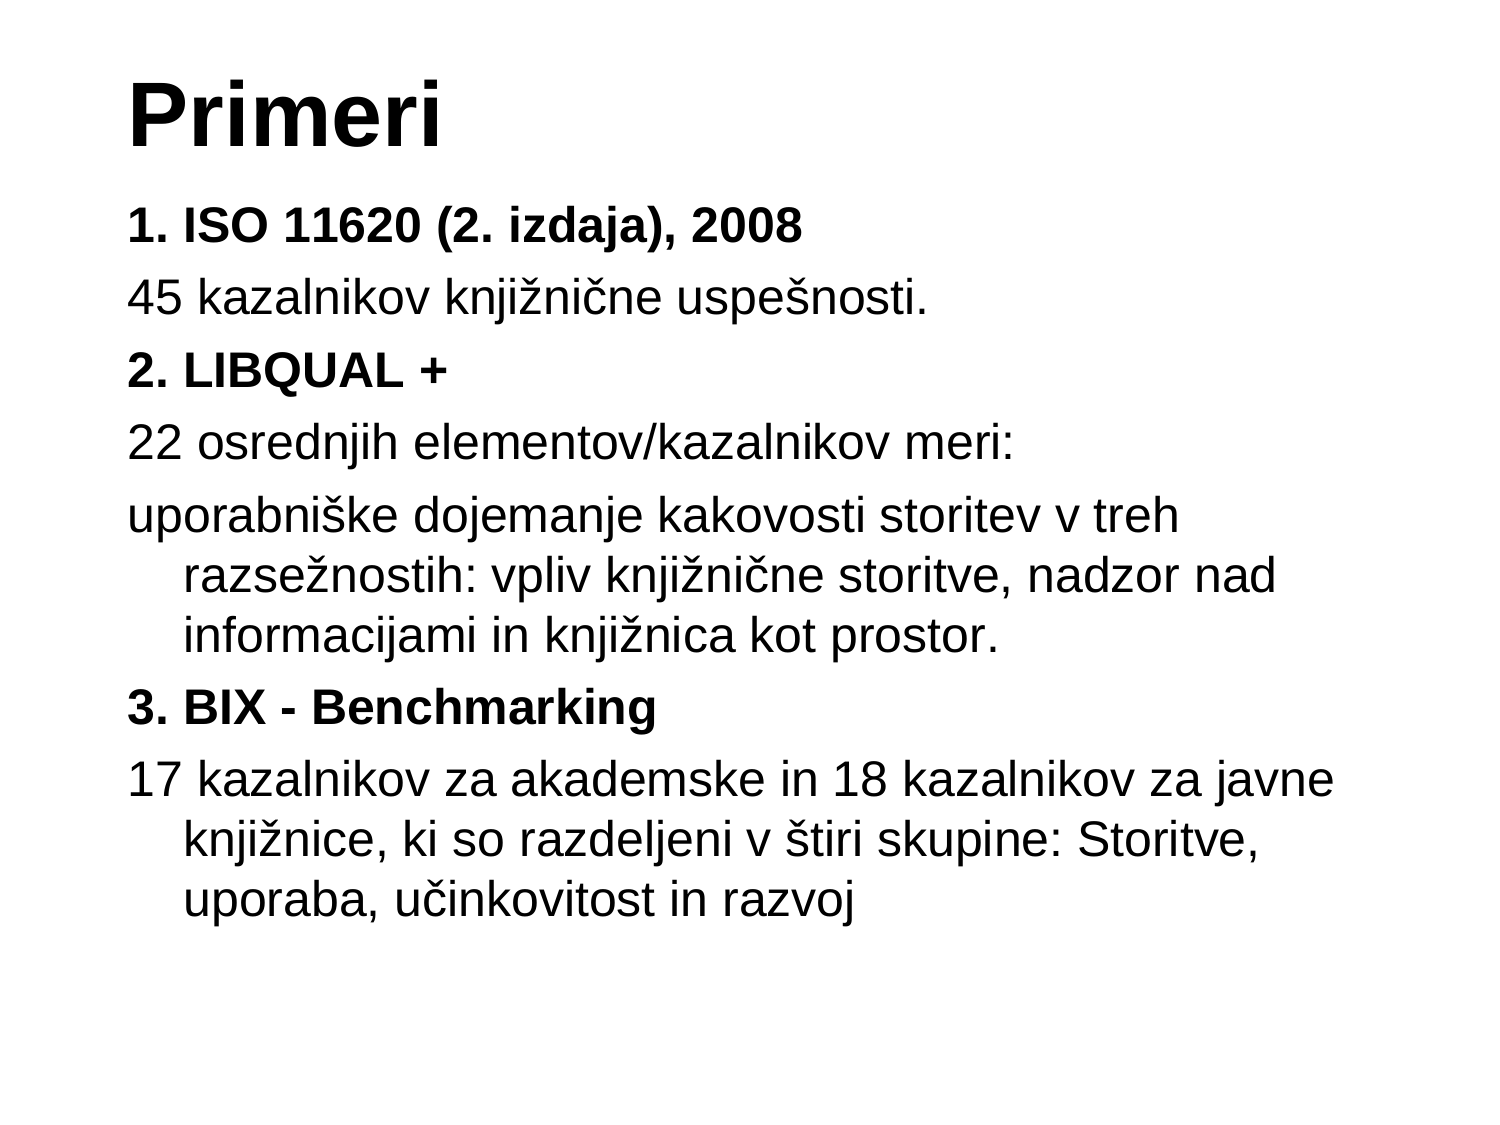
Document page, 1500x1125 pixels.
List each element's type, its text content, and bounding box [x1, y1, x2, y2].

list 1. ISO 11620 (2. izdaja), 2008 45 kazalnikov knjižnične uspešnosti. 2. LIBQUAL + 22 osrednjih elementov/kazalnikov meri: uporabniške dojemanje kakovosti storitev v treh razsežnostih: vpliv knjižnične storitve, nadzor nad informacijami in knjižnica kot prostor. 3. BIX - Benchmarking 17 kazalnikov za akademske in 18 kazalnikov za javne knjižnice, ki so razdeljeni v štiri skupine: Storitve, uporaba, učinkovitost in razvoj [112, 184, 1388, 988]
title Primeri [112, 37, 1388, 173]
